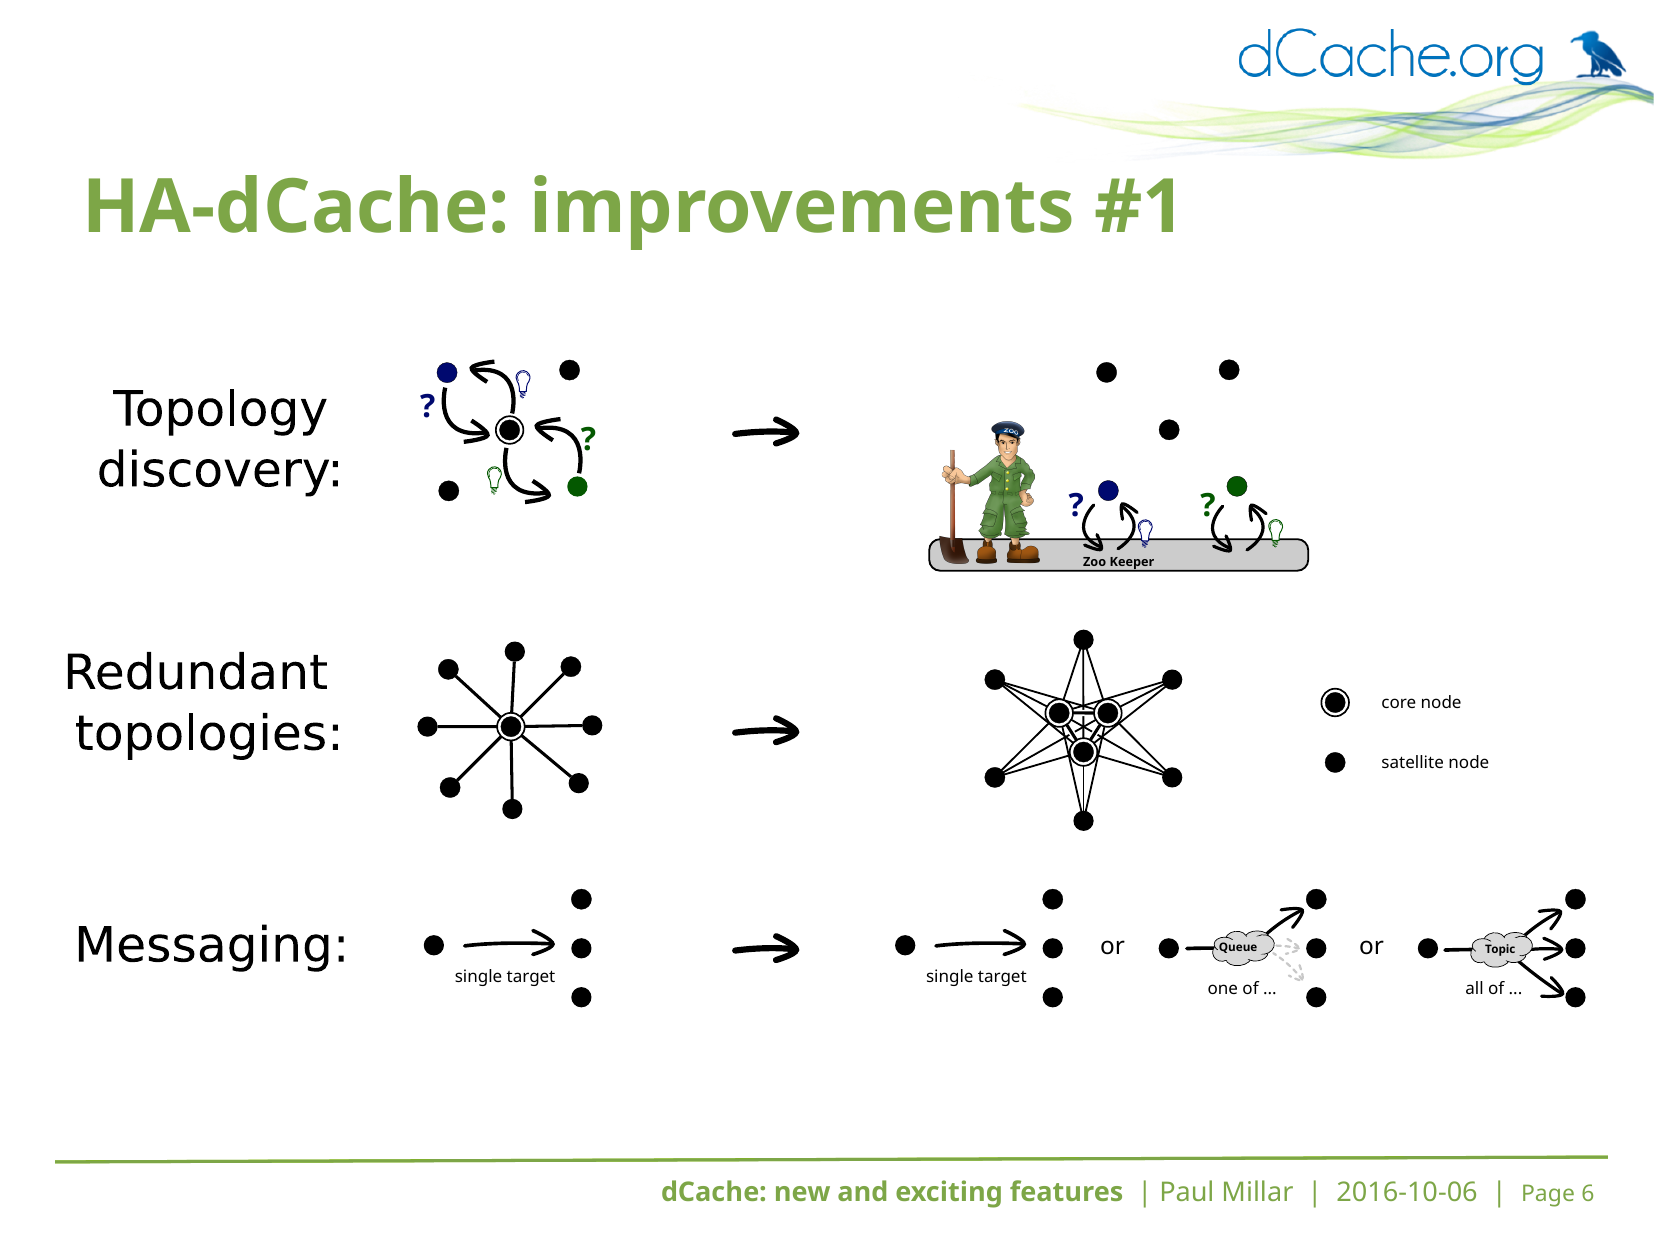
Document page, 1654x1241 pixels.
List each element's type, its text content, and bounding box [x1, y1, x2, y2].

picture [67, 359, 1586, 1008]
title HA-dCache: improvements #1 [82, 156, 1605, 251]
picture [956, 16, 1654, 169]
